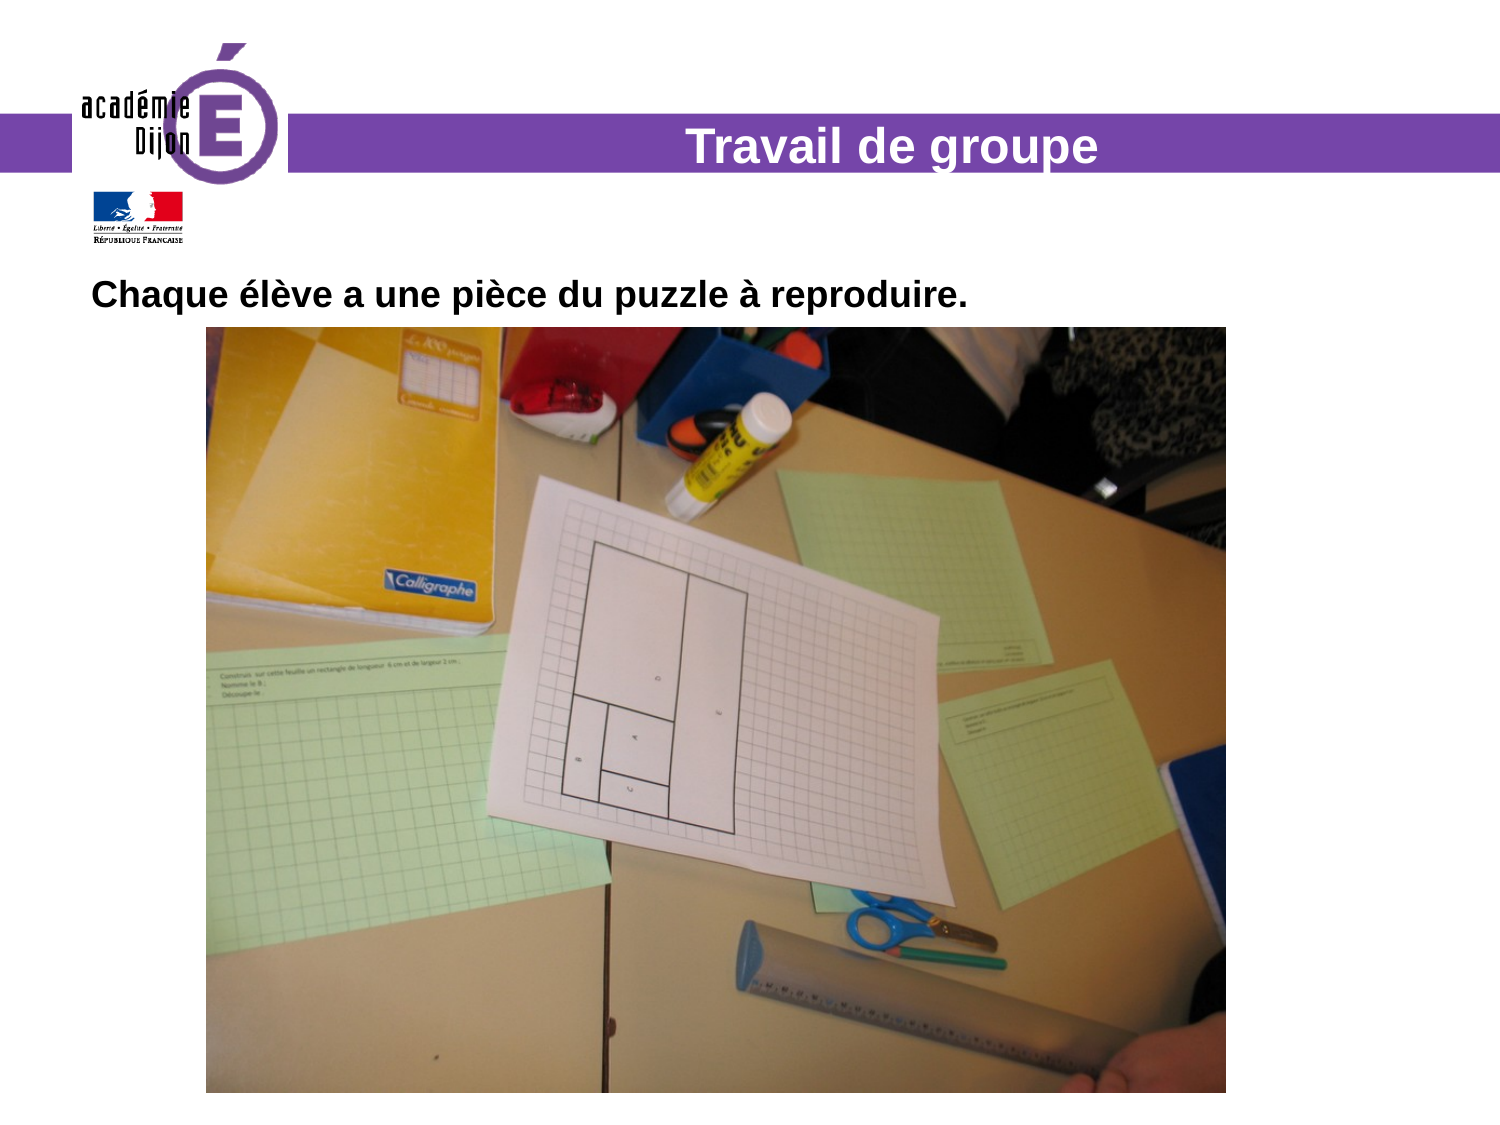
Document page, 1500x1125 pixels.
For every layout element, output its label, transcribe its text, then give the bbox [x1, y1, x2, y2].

picture [82, 43, 278, 243]
title Travail de groupe [360, 106, 1425, 178]
list Chaque élève a une pièce du puzzle à reproduire. [75, 262, 1425, 1005]
picture [206, 327, 1226, 1093]
